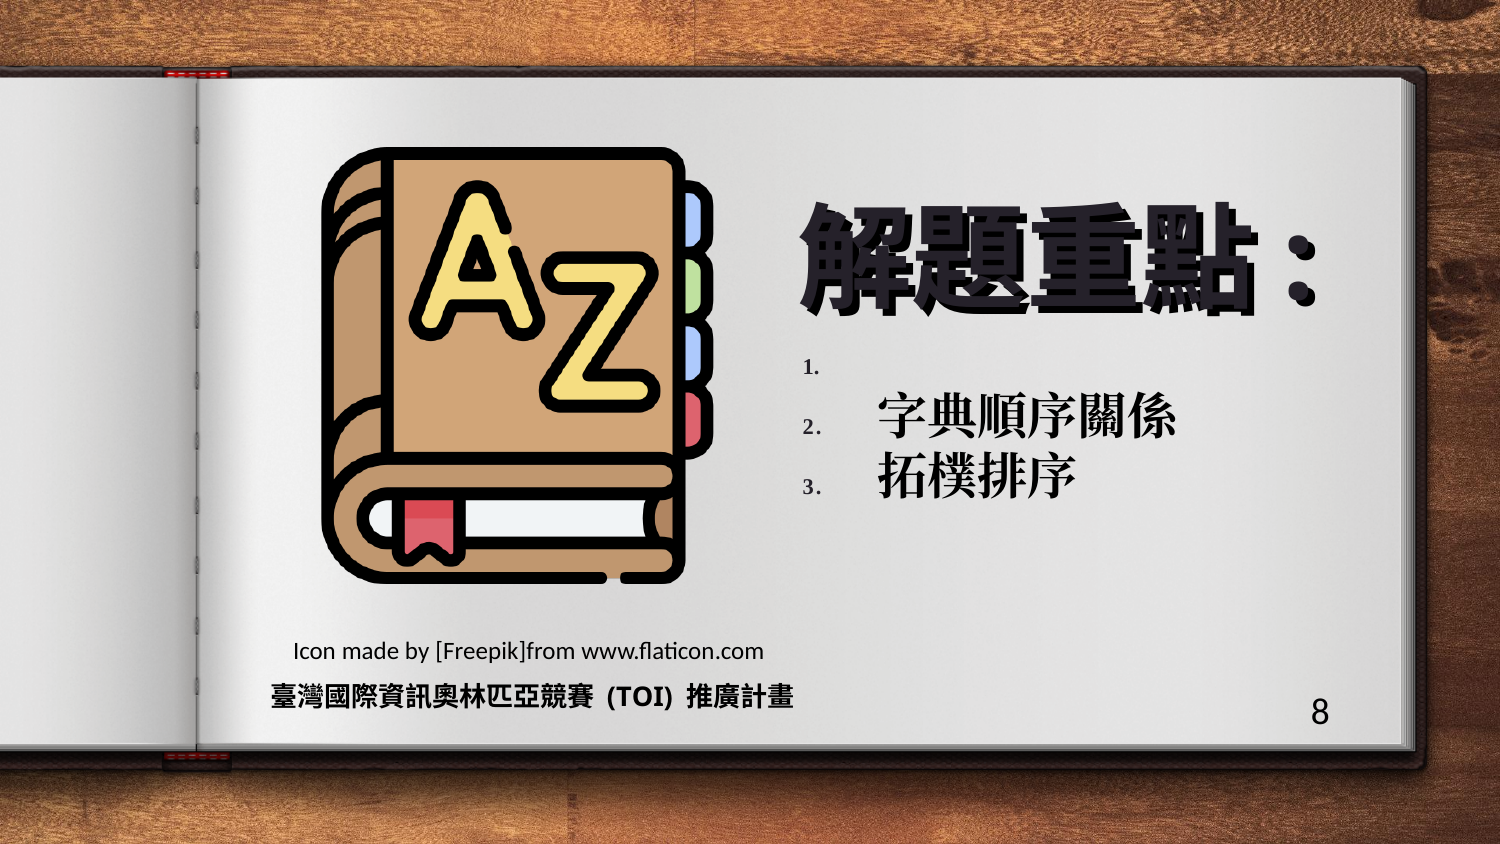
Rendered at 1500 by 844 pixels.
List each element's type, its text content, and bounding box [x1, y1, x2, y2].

picture [299, 148, 735, 584]
text_box [1295, 672, 1386, 737]
subtitle 字典順序關係 拓樸排序 [787, 309, 1361, 584]
title 解題重點: [782, 146, 1313, 338]
text_box Icon made by [Freepik]from www.flaticon.com [278, 627, 867, 672]
